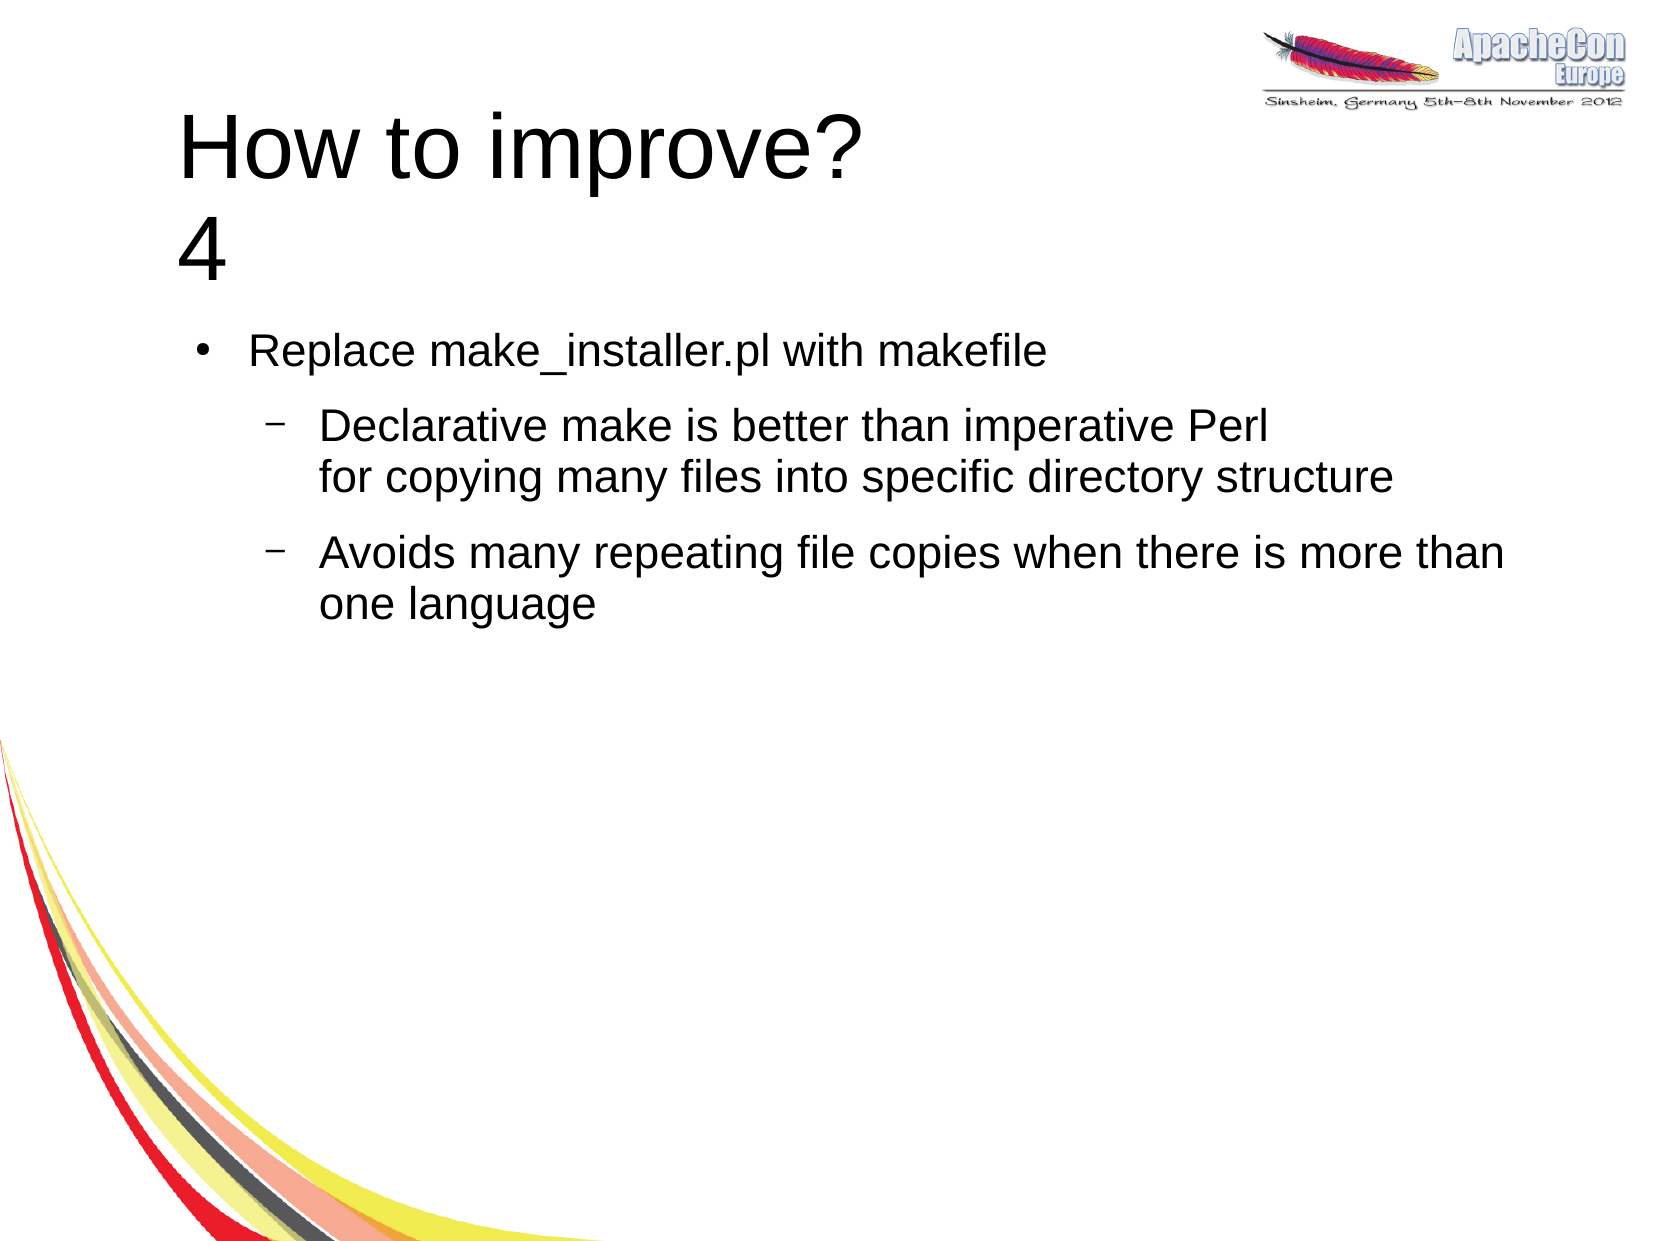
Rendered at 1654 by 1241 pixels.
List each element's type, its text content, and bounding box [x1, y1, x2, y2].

picture [0, 0, 1654, 1241]
list Replace make_installer.pl with makefile Declarative make is better than imperative Perl for copying many files into specific directory structure Avoids many repeating file copies when there is more than one language [177, 324, 1536, 1046]
title How to improve? 4 [177, 95, 1536, 301]
